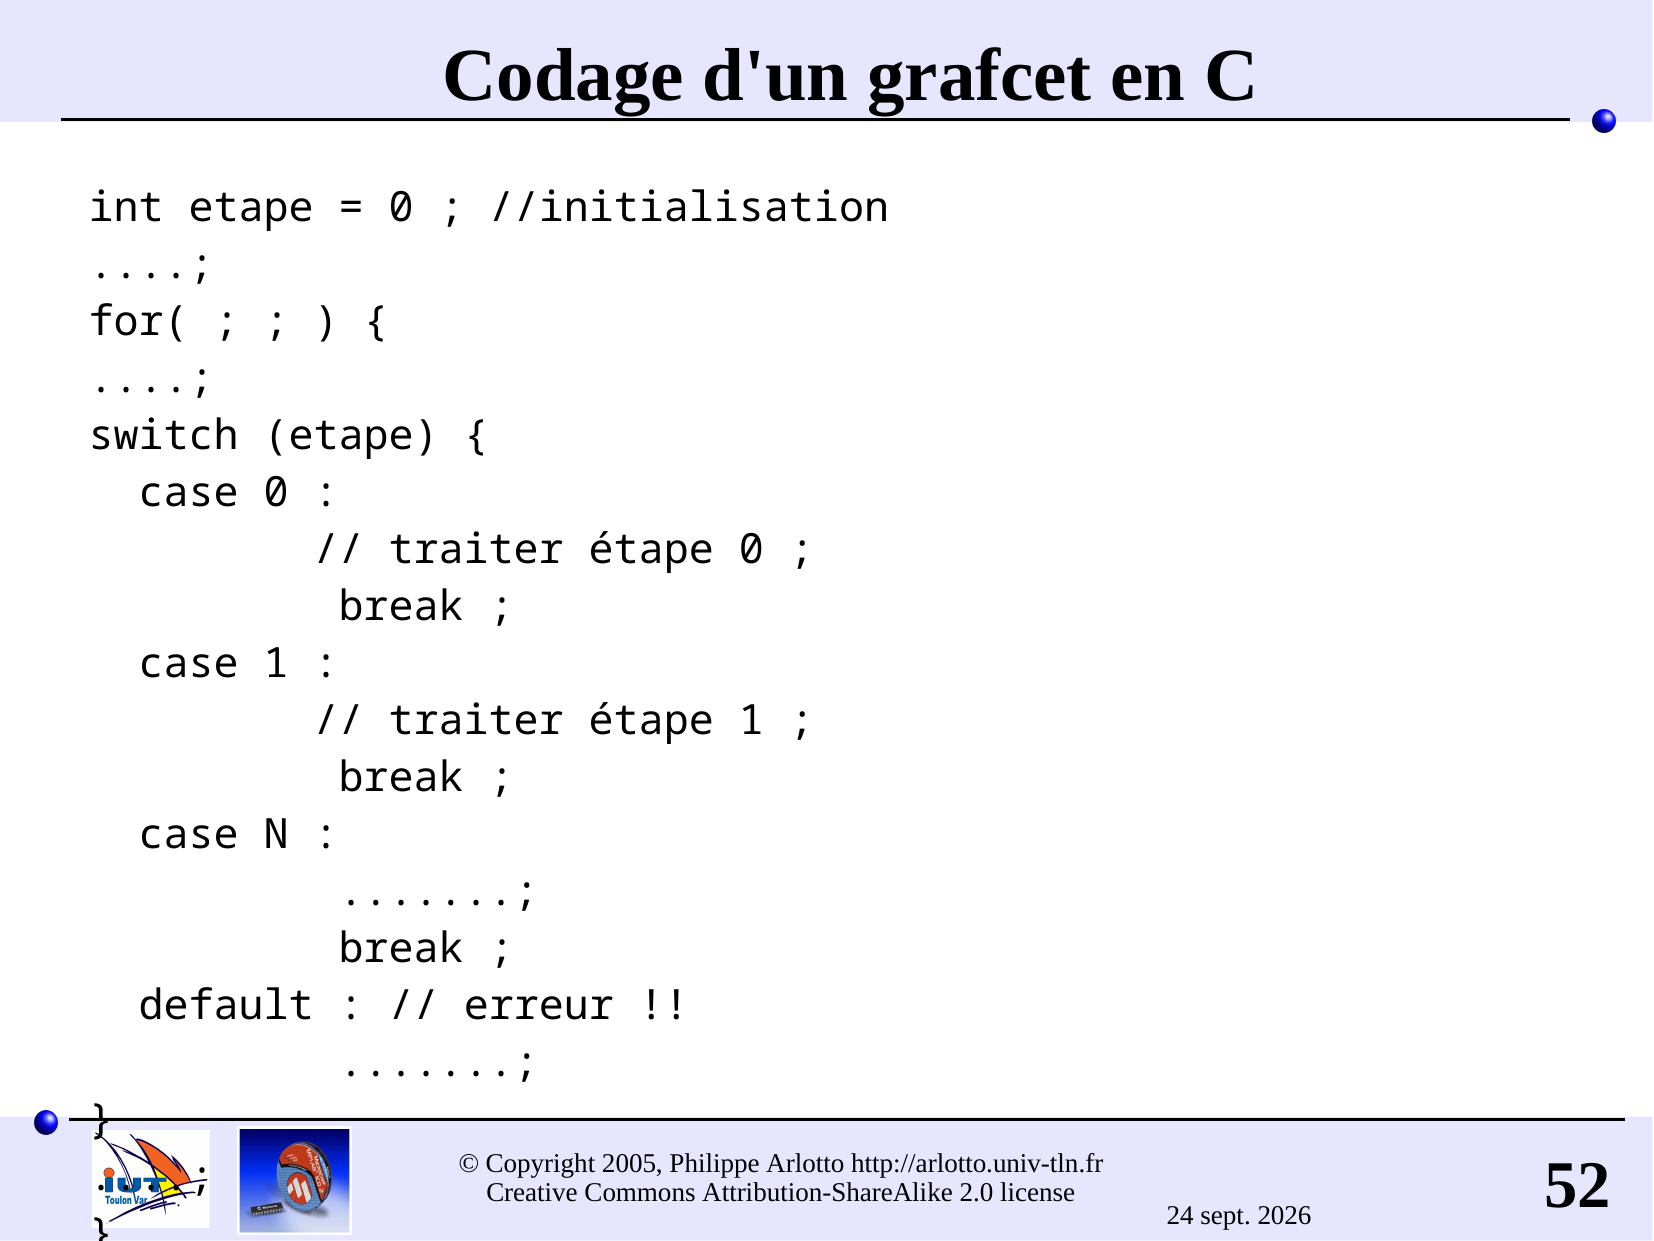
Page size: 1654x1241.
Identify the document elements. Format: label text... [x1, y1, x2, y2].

text_box int etape = 0 ; //initialisation ....; for( ; ; ) { ....; switch (etape) { case 0 : // traiter étape 0 ; break ; case 1 : // traiter étape 1 ; break ; case N : .......; break ; default : // erreur !! .......; } ....; } [88, 177, 1093, 1137]
picture [237, 1137, 352, 1235]
title Codage d'un grafcet en C [88, 26, 1578, 125]
